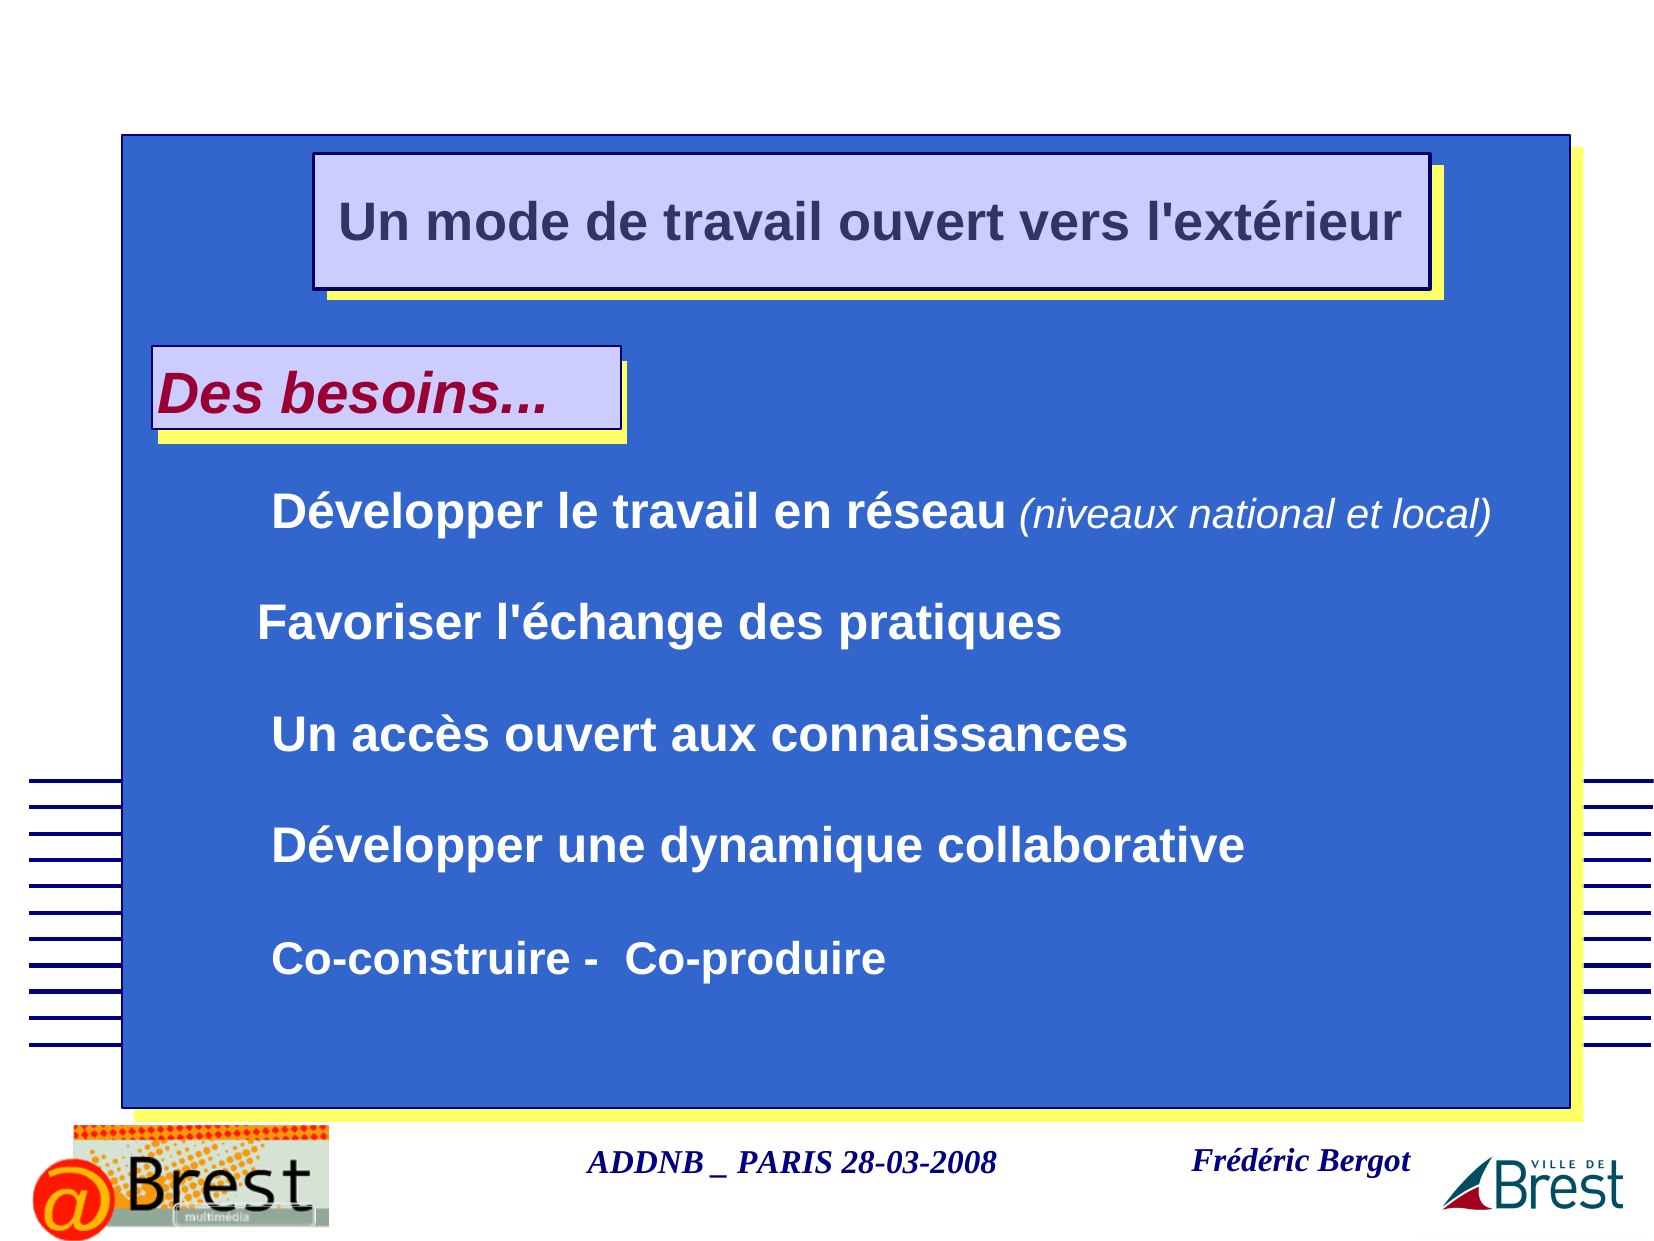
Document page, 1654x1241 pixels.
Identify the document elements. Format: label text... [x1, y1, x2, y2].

text_box Développer le travail en réseau (niveaux national et local) Favoriser l'échange des pratiques Un accès ouvert aux connaissances Développer une dynamique collaborative Co-construire - Co-produire [256, 367, 1542, 1083]
text_box Un mode de travail ouvert vers l'extérieur [313, 154, 1430, 289]
text_box Des besoins... [157, 360, 642, 428]
picture [28, 1125, 329, 1241]
text_box [327, 165, 1444, 300]
picture [1414, 1128, 1651, 1238]
text_box [152, 346, 627, 444]
